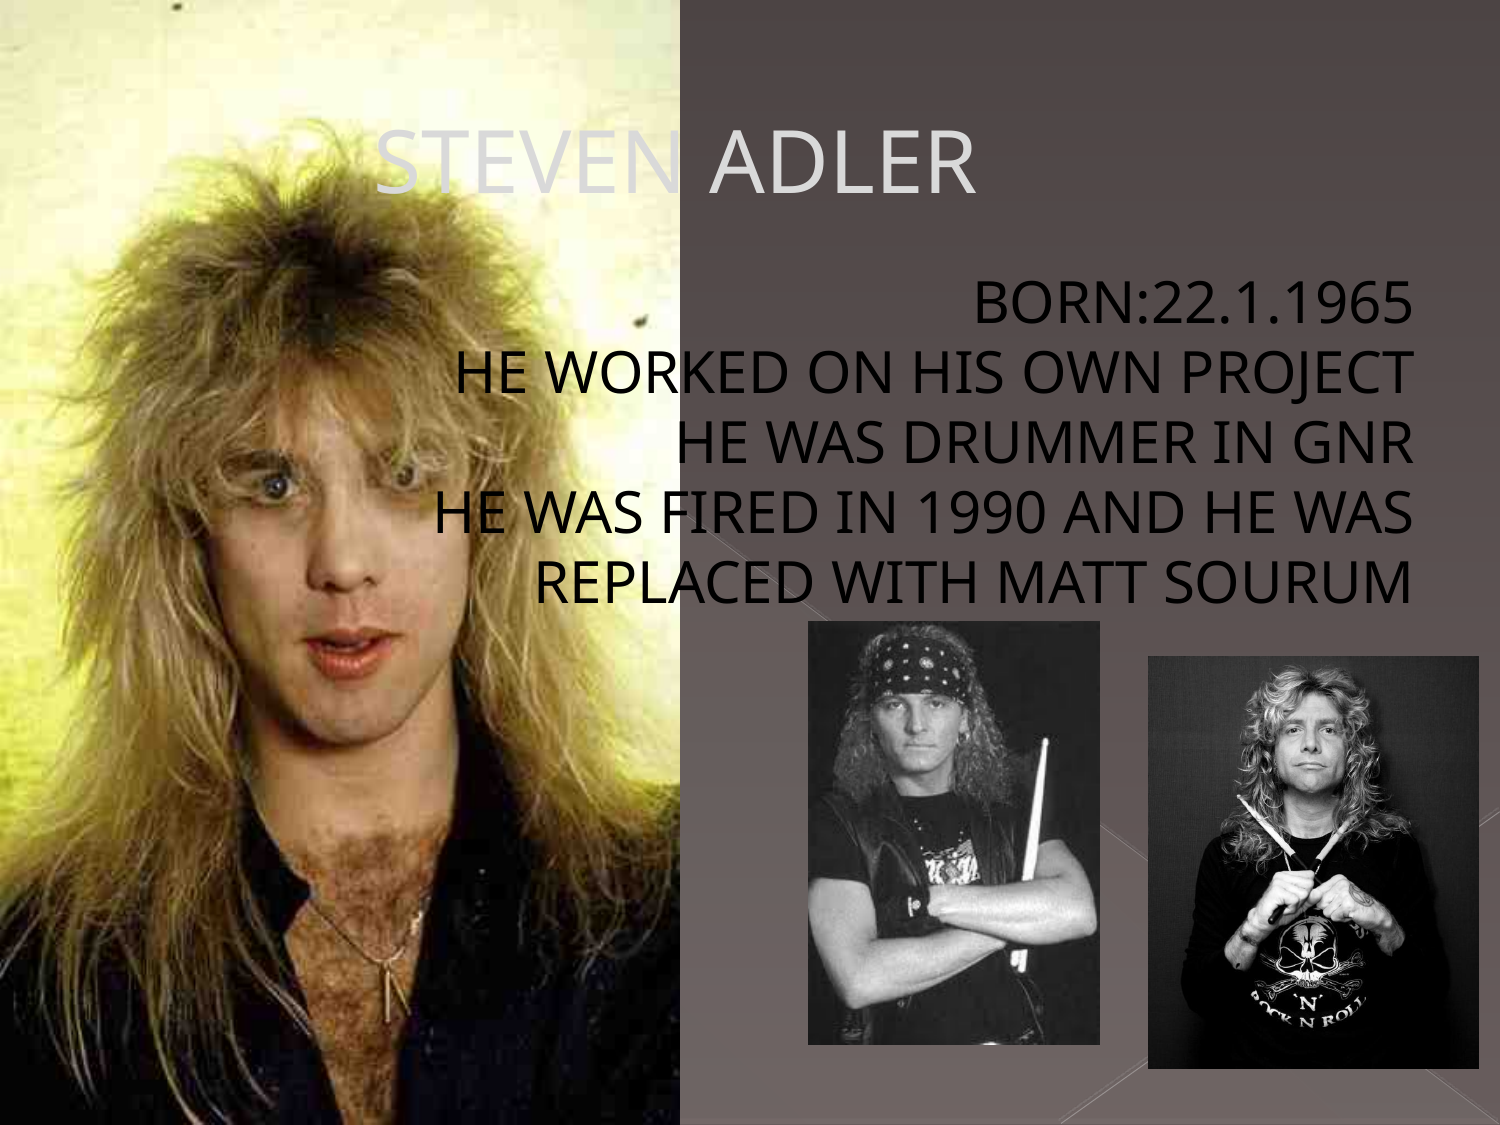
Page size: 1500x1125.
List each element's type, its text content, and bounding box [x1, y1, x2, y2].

text_box BORN:22.1.1965 HE WORKED ON HIS OWN PROJECT HE WAS DRUMMER IN GNR HE WAS FIRED IN 1990 AND HE WAS REPLACED WITH MATT SOURUM [386, 257, 1430, 623]
picture [1148, 656, 1479, 1069]
picture [808, 623, 1100, 1045]
picture [0, 0, 680, 1125]
title STEVEN ADLER [75, 43, 1425, 274]
